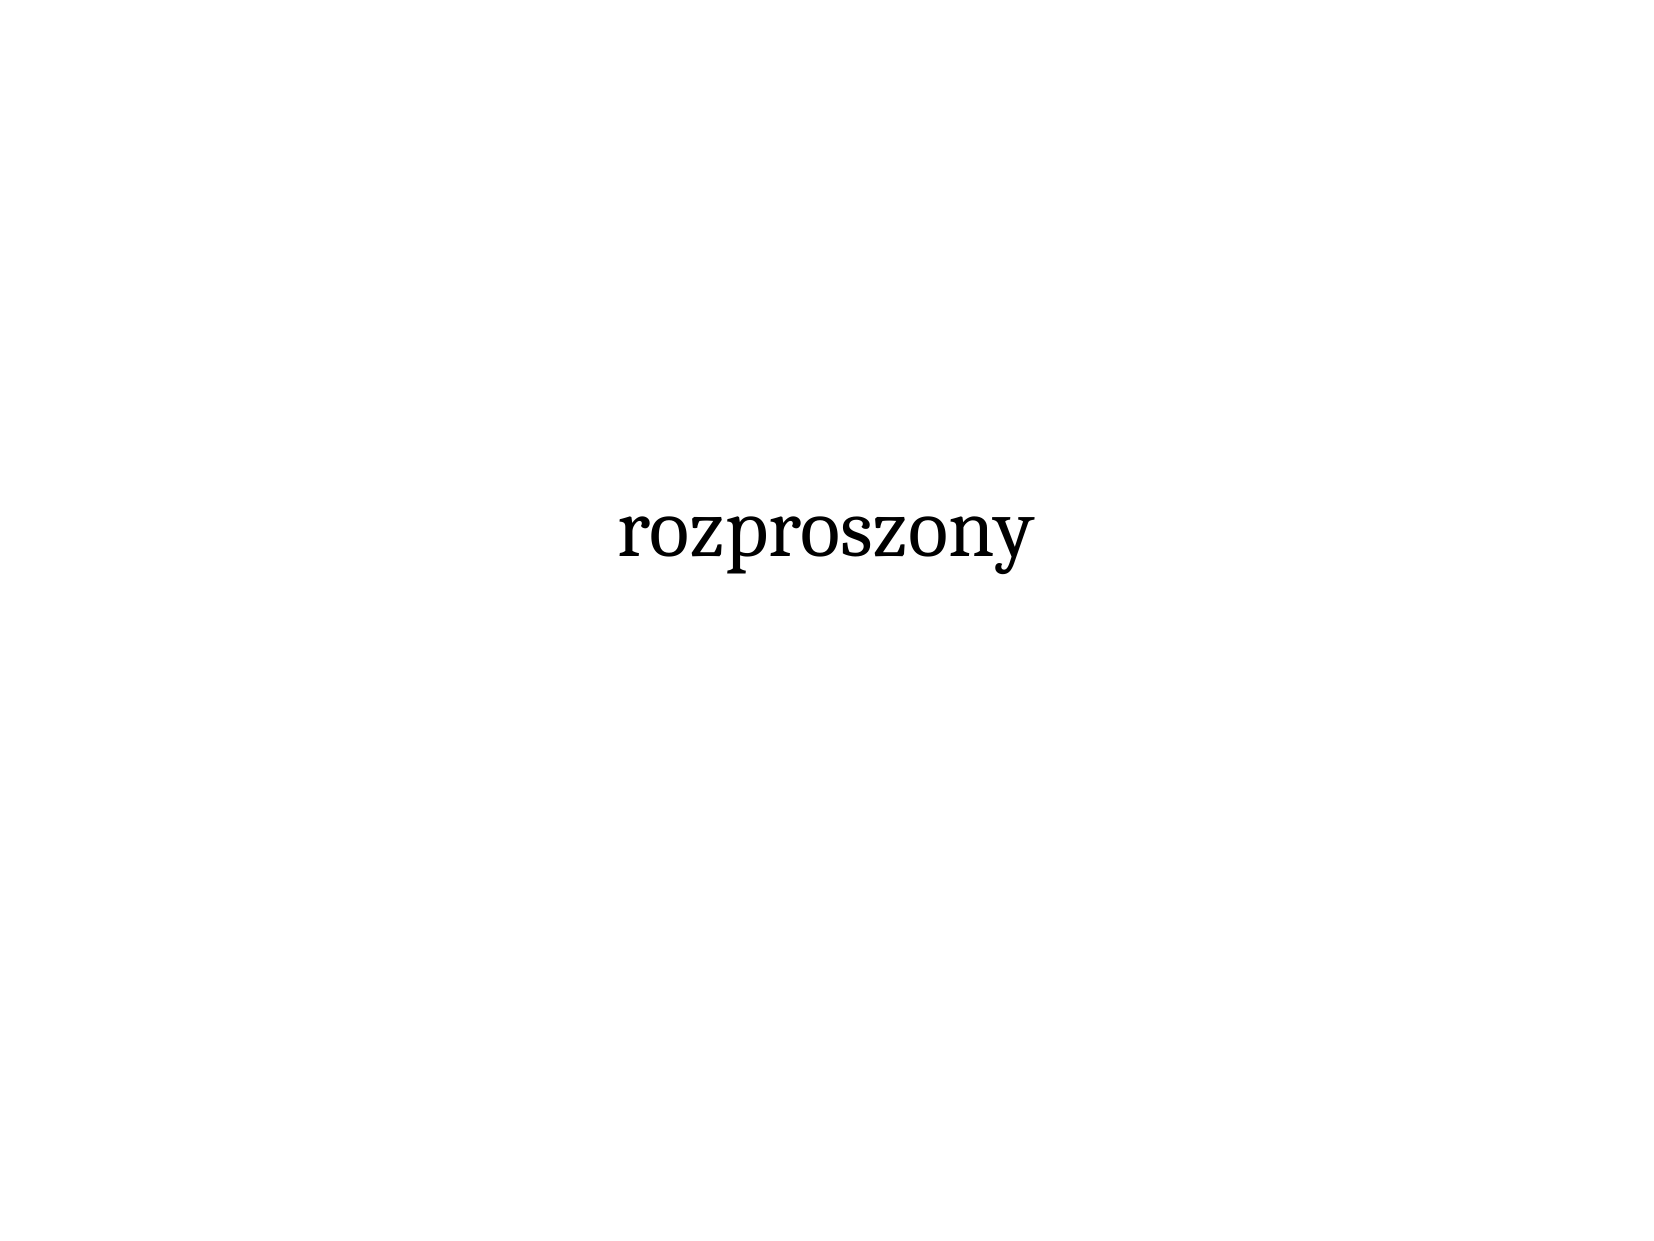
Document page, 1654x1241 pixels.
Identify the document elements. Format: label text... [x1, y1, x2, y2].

subtitle rozproszony [82, 49, 1571, 1010]
